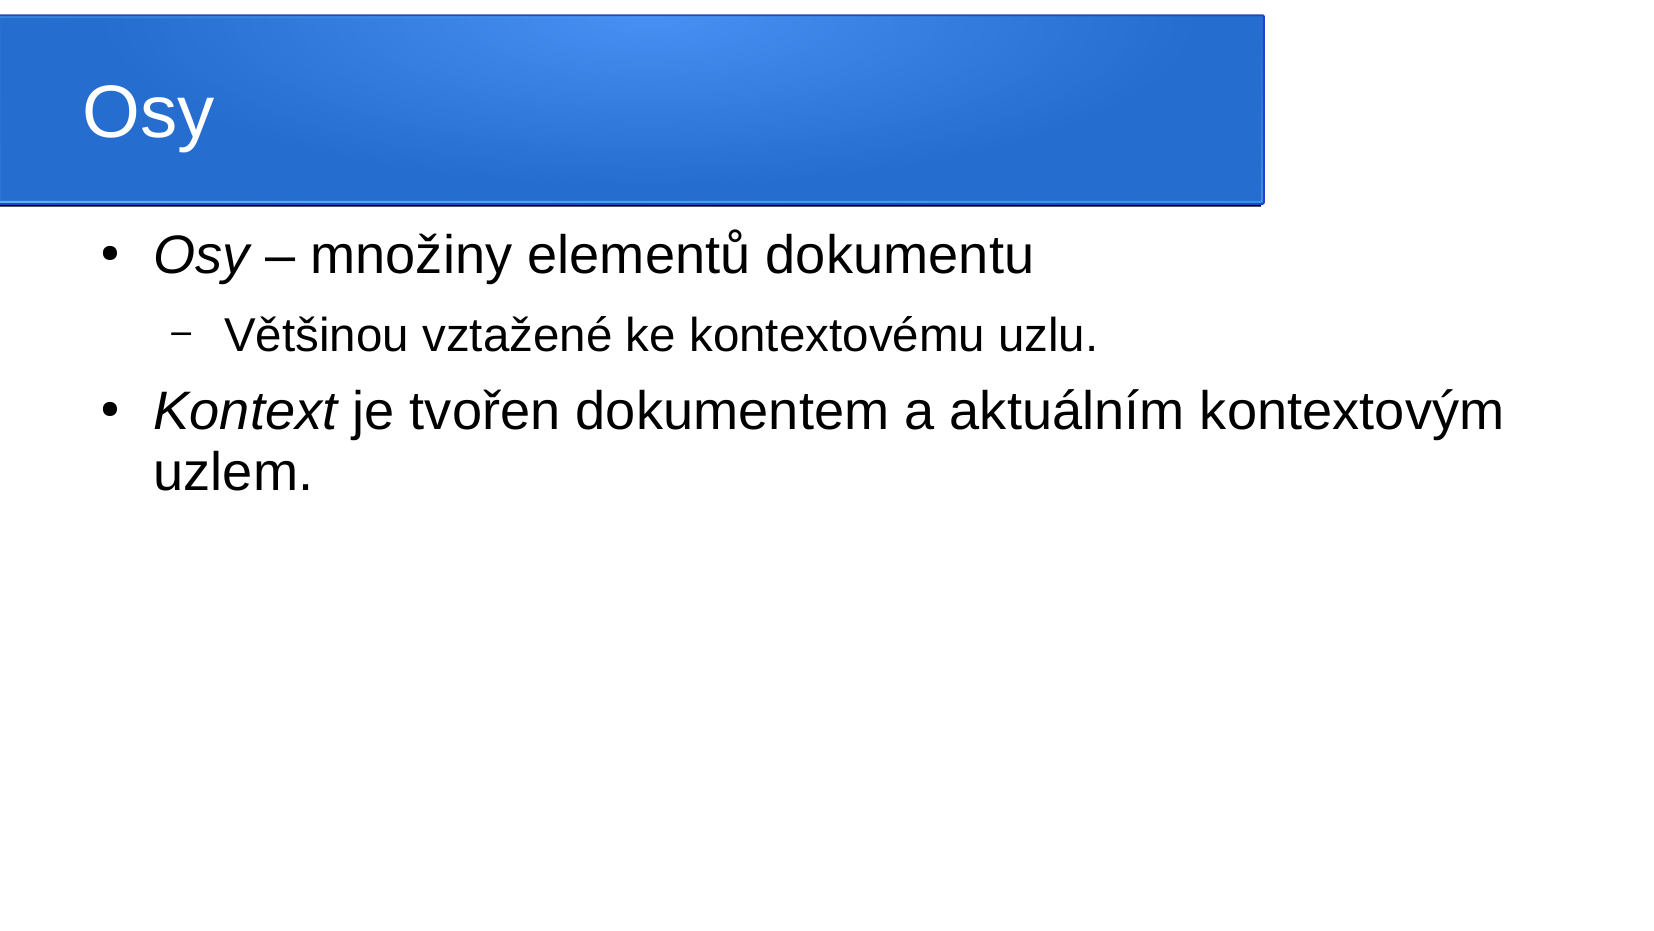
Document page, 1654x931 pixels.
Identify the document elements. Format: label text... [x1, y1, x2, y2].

list Osy – množiny elementů dokumentu Většinou vztažené ke kontextovému uzlu. Kontext je tvořen dokumentem a aktuálním kontextovým uzlem. [82, 224, 1571, 764]
title Osy [82, 35, 1235, 189]
